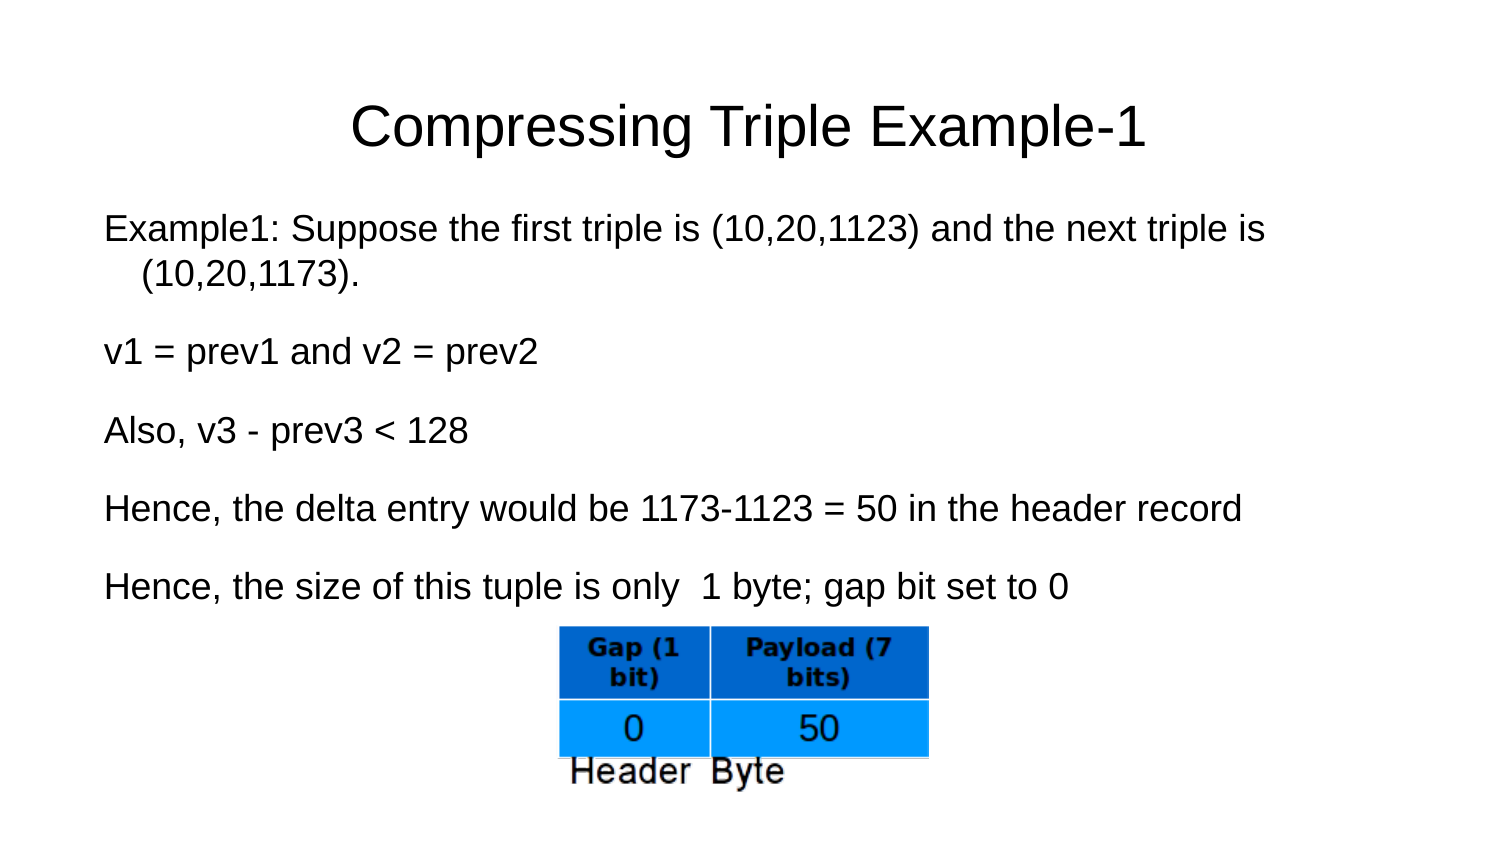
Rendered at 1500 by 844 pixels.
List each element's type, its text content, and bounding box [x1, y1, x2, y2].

title Compressing Triple Example-1 [51, 72, 1449, 167]
list Example1: Suppose the first triple is (10,20,1123) and the next triple is (10,20,1173). v1 = prev1 and v2 = prev2 Also, v3 - prev3 < 128 Hence, the delta entry would be 1173-1123 = 50 in the header record Hence, the size of this tuple is only 1 byte; gap bit set to 0 [51, 189, 1449, 750]
picture [555, 625, 929, 817]
